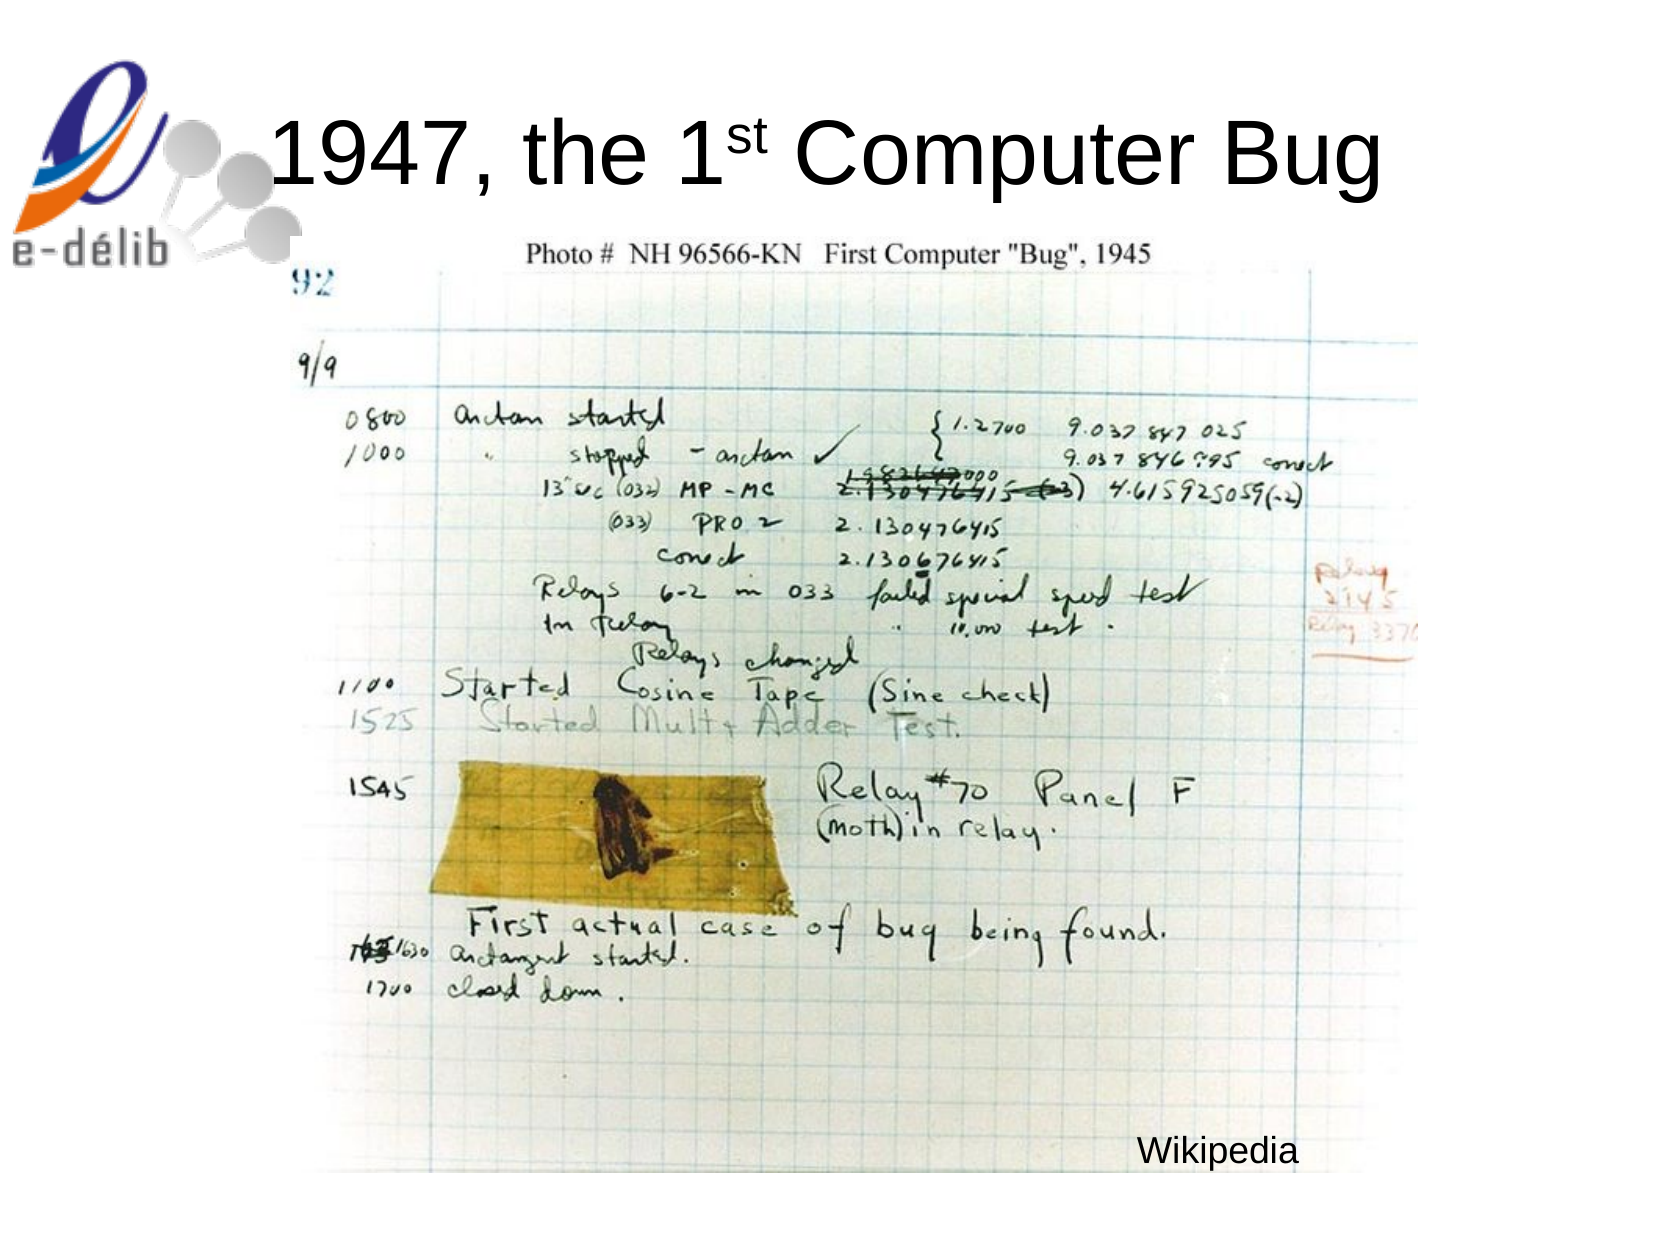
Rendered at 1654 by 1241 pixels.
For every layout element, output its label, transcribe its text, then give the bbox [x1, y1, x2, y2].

title 1947, the 1st Computer Bug [82, 49, 1571, 257]
picture [0, 59, 1418, 1173]
text_box Wikipedia [1122, 1122, 1595, 1179]
